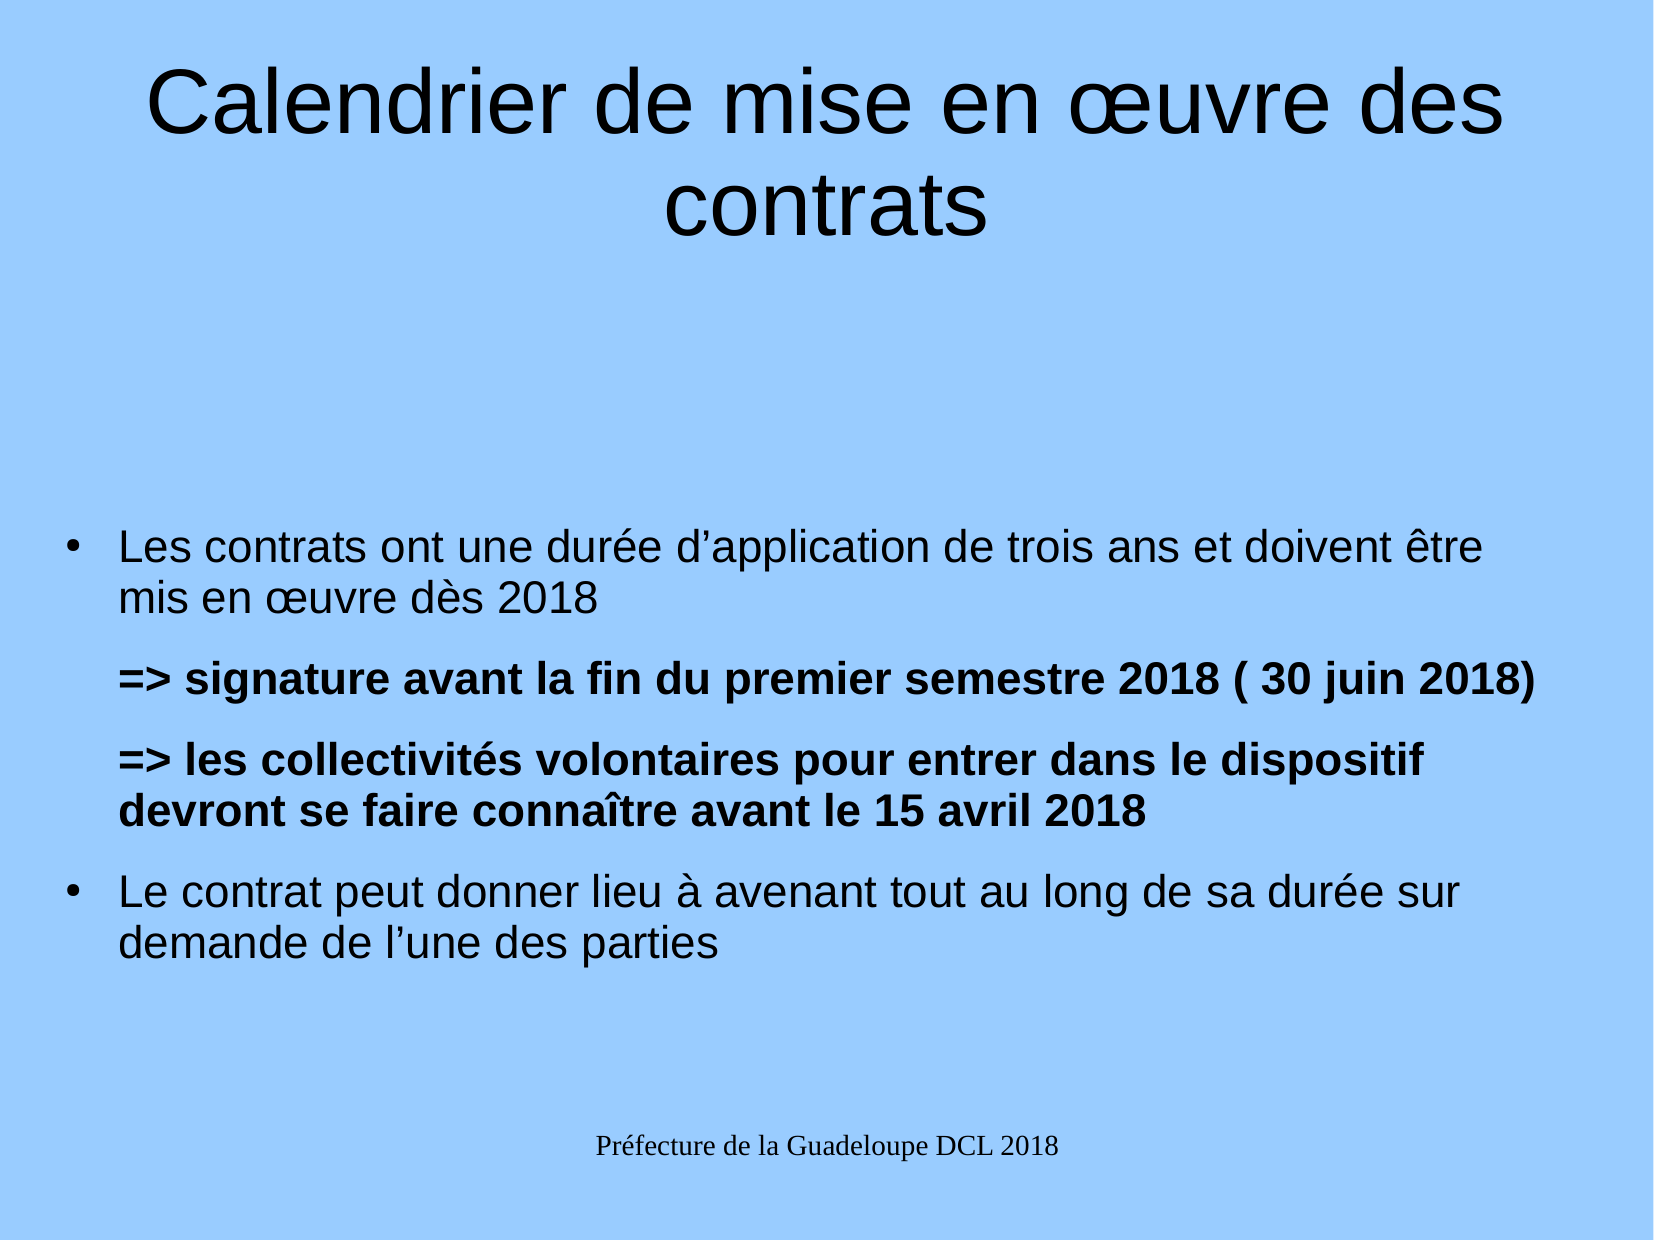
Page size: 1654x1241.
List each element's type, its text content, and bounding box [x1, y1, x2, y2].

title Calendrier de mise en œuvre des contrats [82, 49, 1571, 257]
list Les contrats ont une durée d’application de trois ans et doivent être mis en œuvre dès 2018 => signature avant la fin du premier semestre 2018 ( 30 juin 2018) => les collectivités volontaires pour entrer dans le dispositif devront se faire connaître avant le 15 avril 2018 Le contrat peut donner lieu à avenant tout au long de sa durée sur demande de l’une des parties [47, 520, 1560, 1075]
